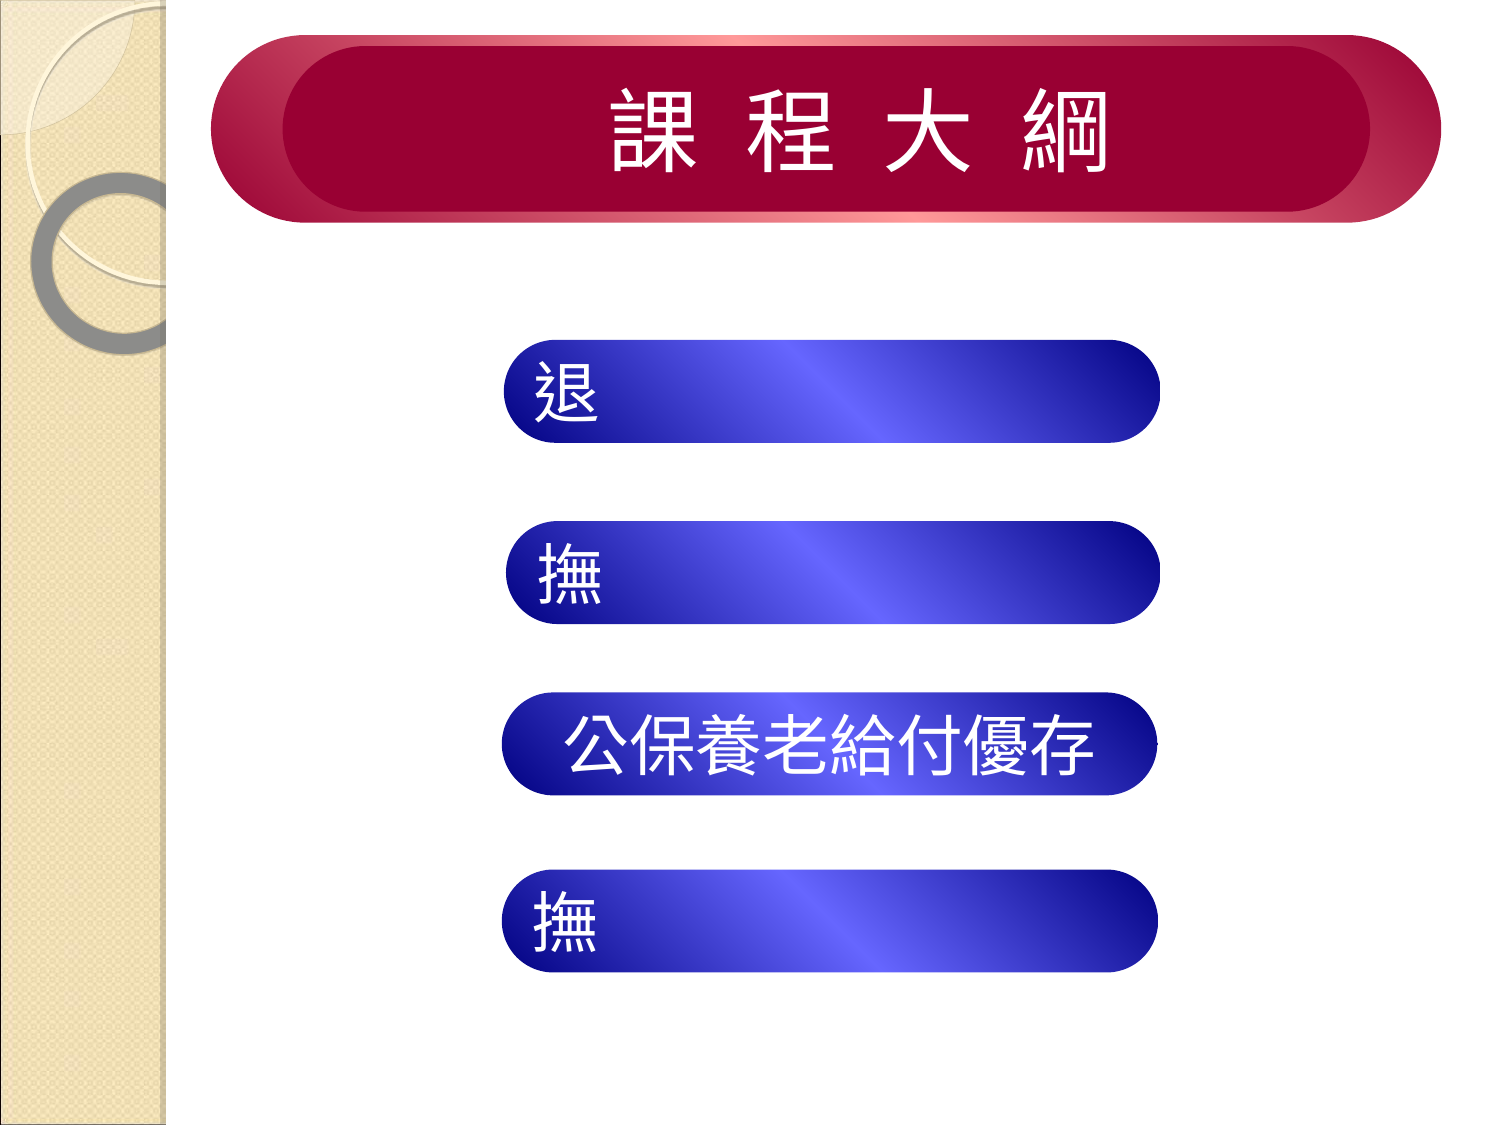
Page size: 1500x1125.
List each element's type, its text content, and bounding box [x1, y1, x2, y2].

text_box 撫 卹 [501, 869, 1159, 973]
text_box 撫 慰 [505, 521, 1161, 625]
text_box 退 休 [503, 339, 1161, 443]
text_box [210, 35, 1442, 223]
text_box 課 程 大 綱 [282, 46, 1371, 212]
text_box 公保養老給付優存 [501, 692, 1158, 796]
